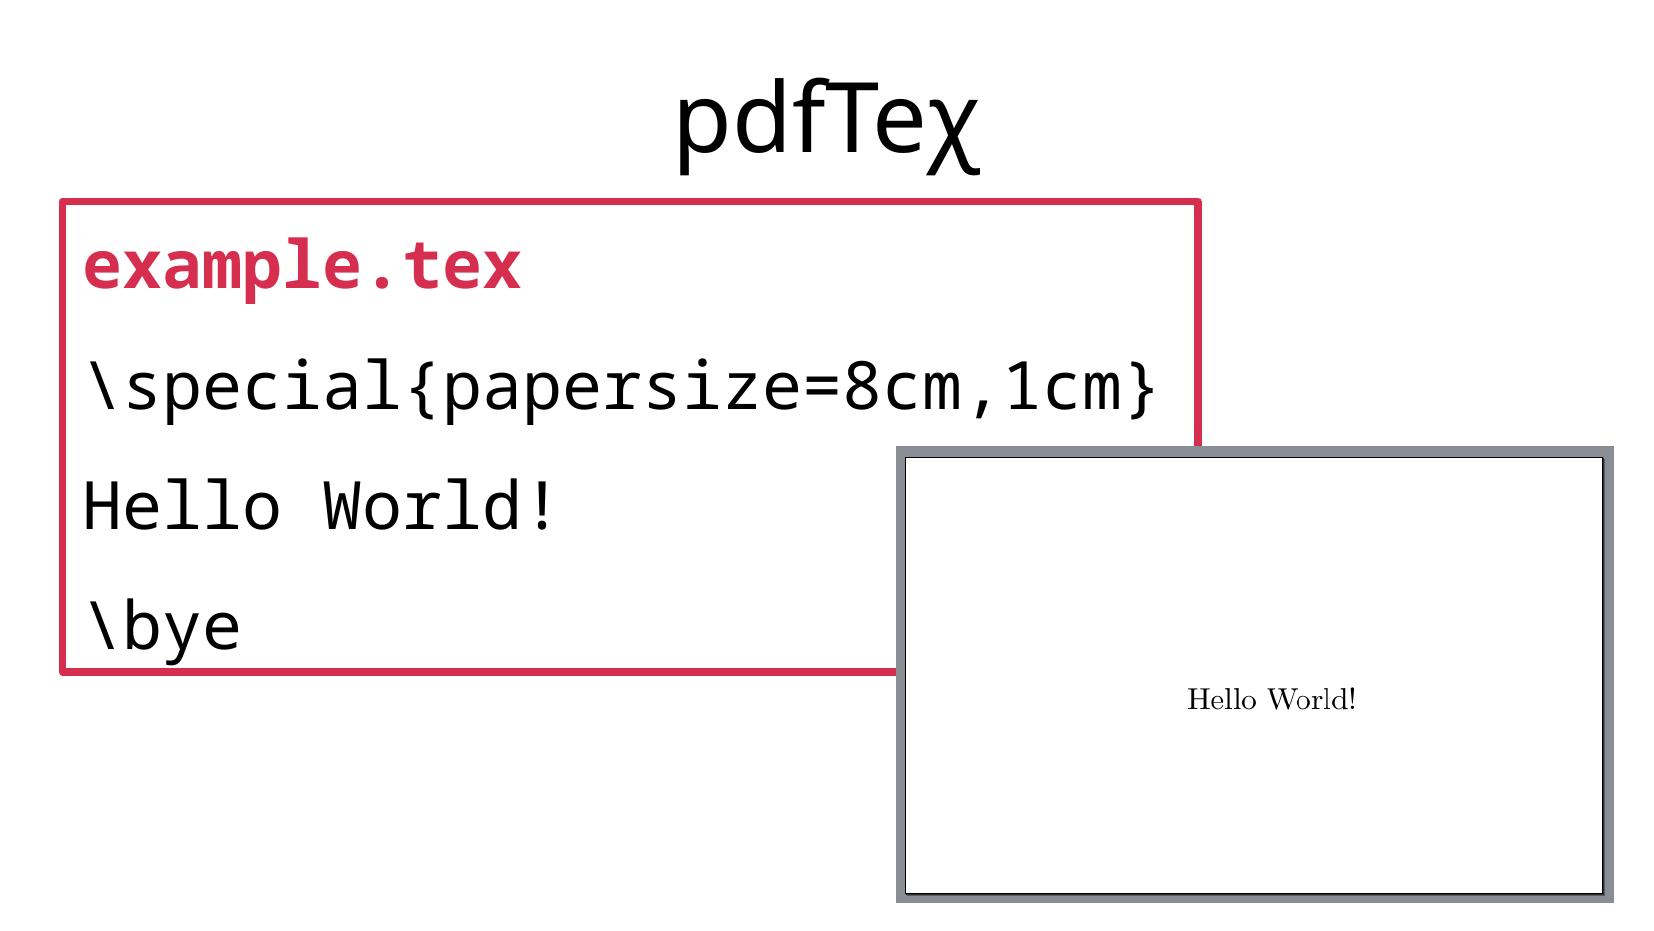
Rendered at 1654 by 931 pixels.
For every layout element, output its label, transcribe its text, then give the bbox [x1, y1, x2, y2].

picture [896, 446, 1614, 903]
title pdfTeχ [82, 37, 1571, 193]
list example.tex \special{papersize=8cm,1cm} Hello World! \bye [82, 217, 1571, 931]
